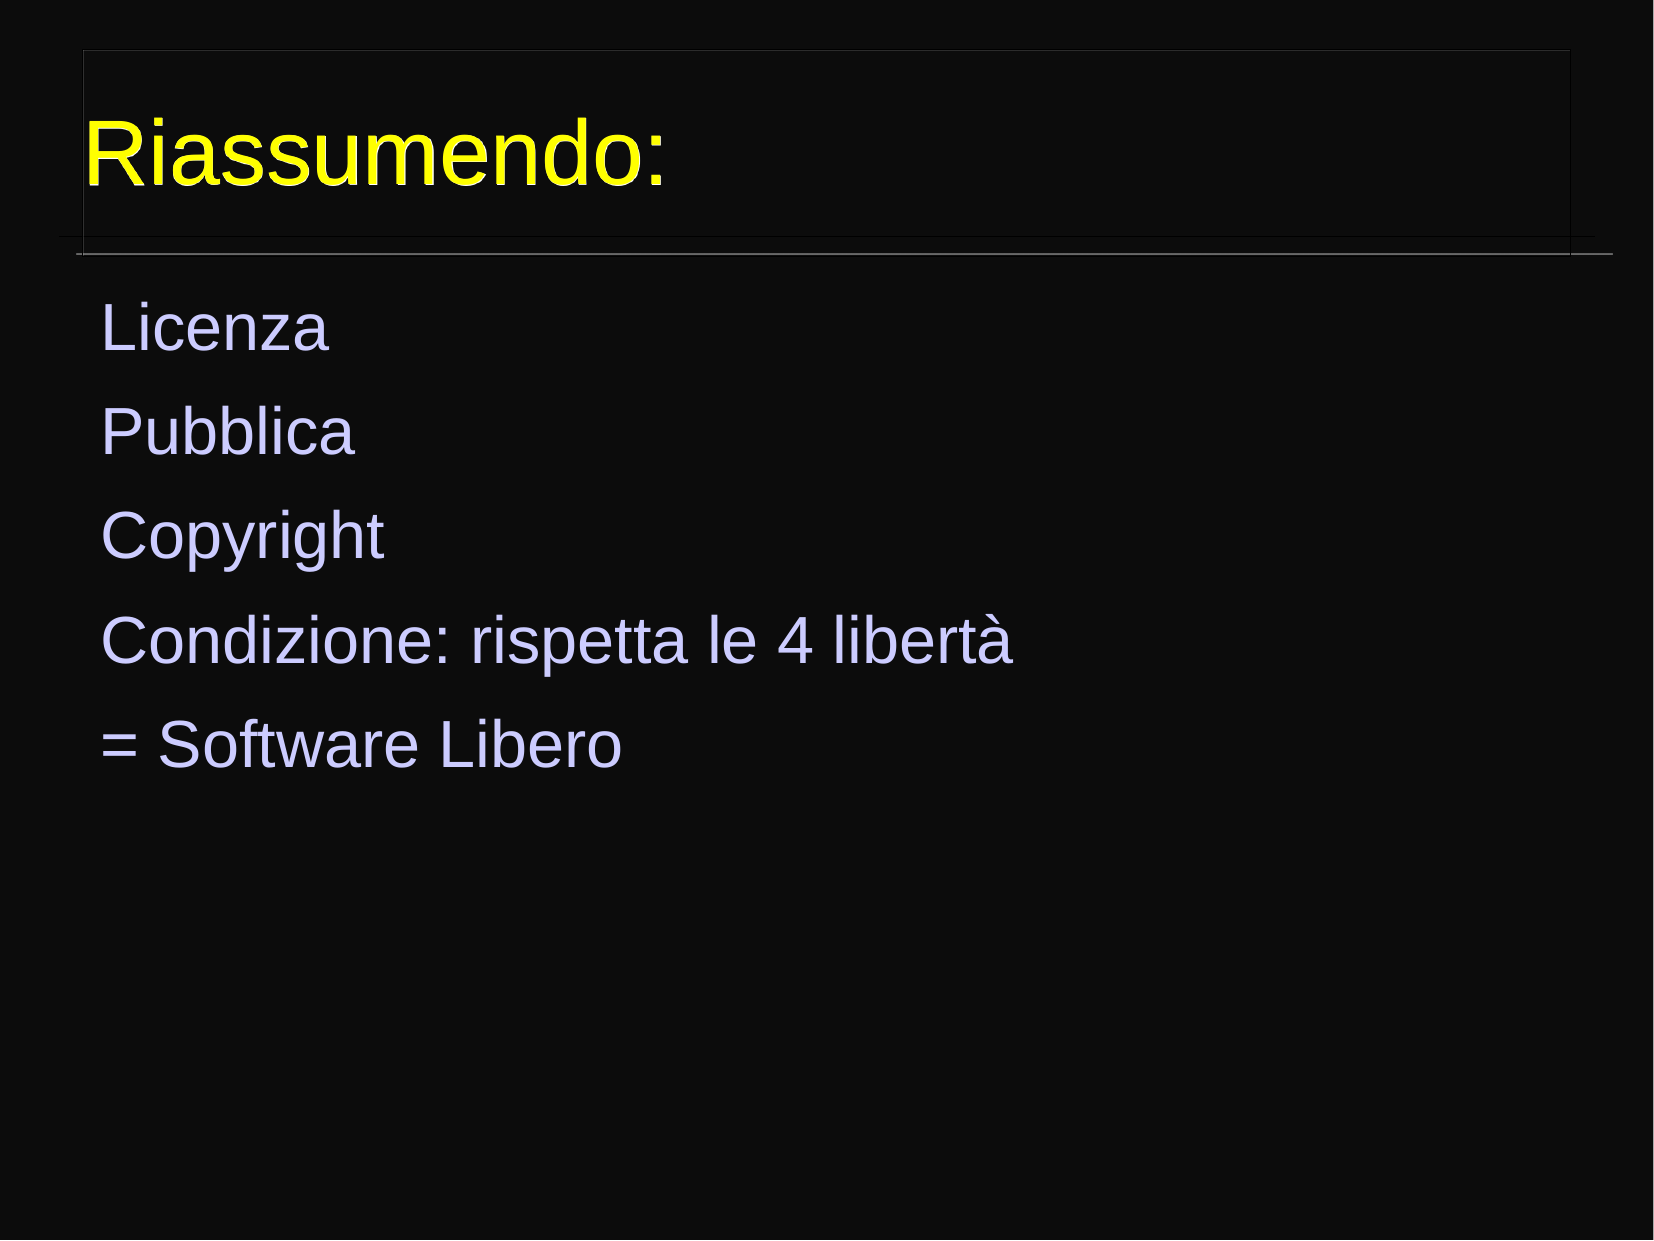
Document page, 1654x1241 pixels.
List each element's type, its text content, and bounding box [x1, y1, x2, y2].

list Licenza Pubblica Copyright Condizione: rispetta le 4 libertà = Software Libero [82, 290, 1571, 1109]
title Riassumendo: [82, 49, 1571, 257]
